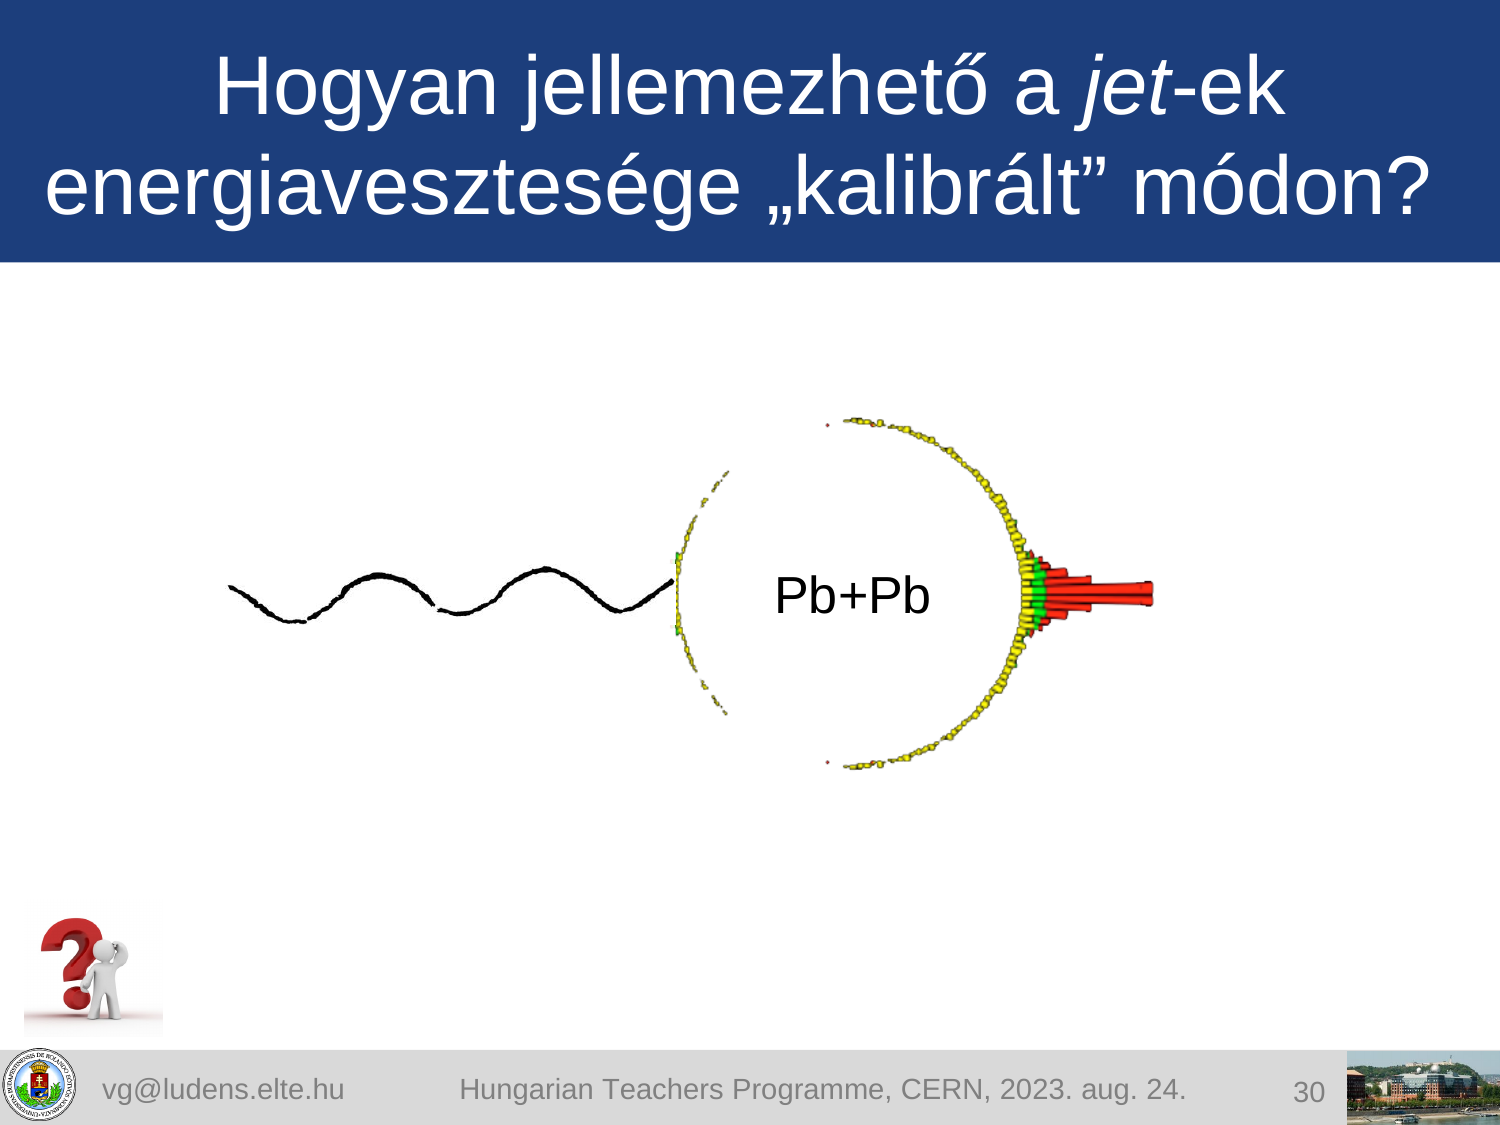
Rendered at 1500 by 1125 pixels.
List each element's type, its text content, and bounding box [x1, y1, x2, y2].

picture [1347, 1051, 1500, 1125]
picture [2, 1048, 76, 1121]
title Hogyan jellemezhető a jet-ek energiavesztesége „kalibrált” módon? [0, 0, 1500, 263]
picture [225, 405, 1163, 775]
picture [24, 899, 163, 1038]
text_box Pb+Pb [758, 553, 948, 633]
